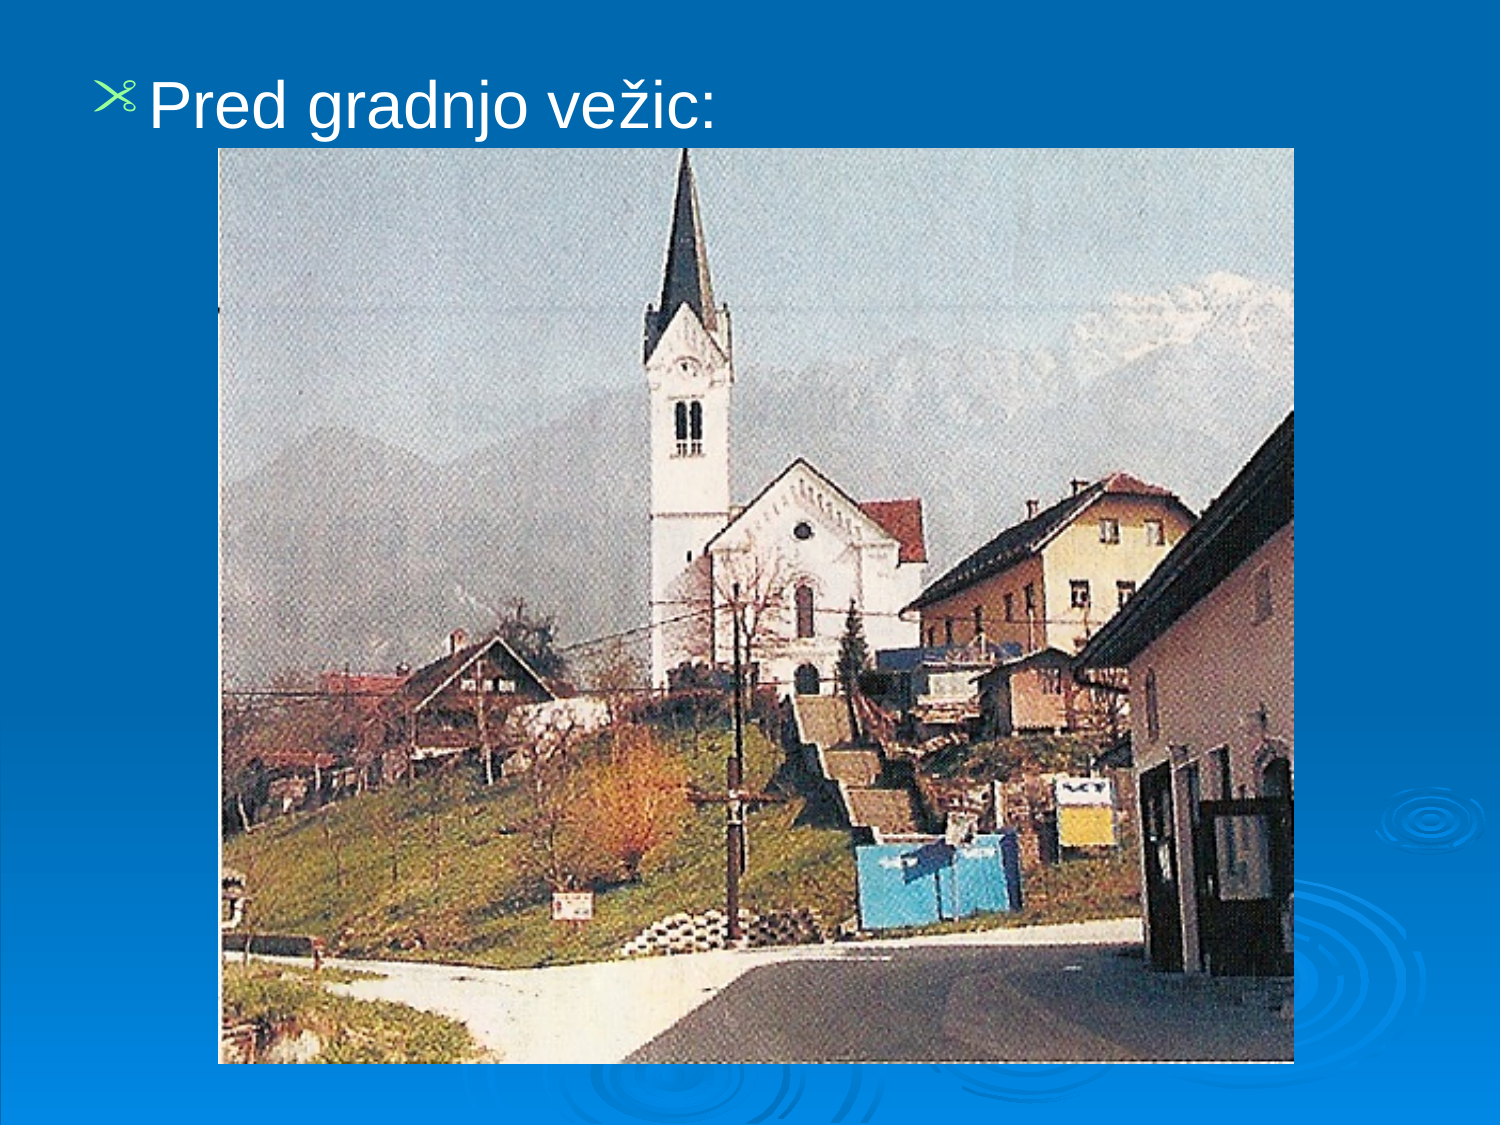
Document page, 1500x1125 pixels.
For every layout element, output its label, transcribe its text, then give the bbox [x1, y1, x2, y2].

list Pred gradnjo vežic: [76, 54, 1427, 798]
picture [218, 148, 1294, 1064]
